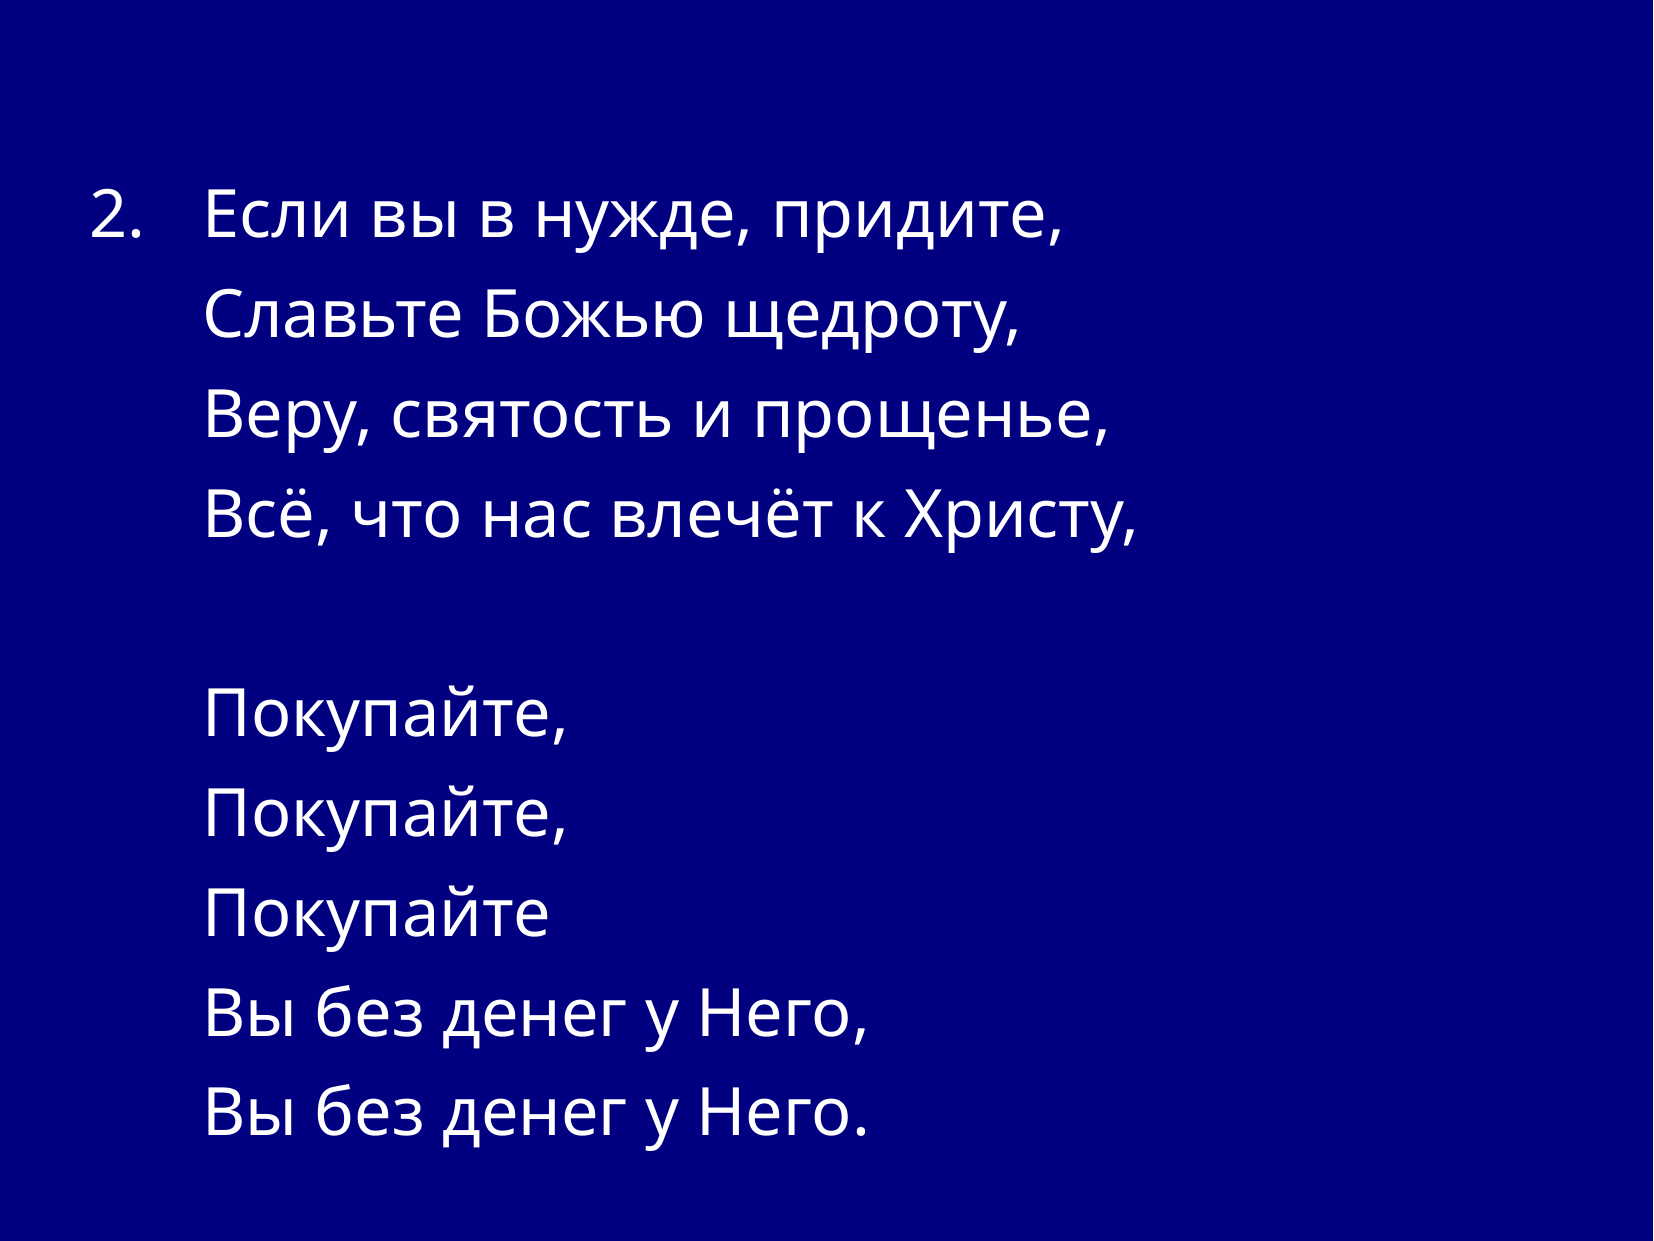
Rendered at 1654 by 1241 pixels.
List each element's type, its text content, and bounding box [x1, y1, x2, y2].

text_box 2. Если вы в нужде, придите, Славьте Божью щедроту, Веру, святость и прощенье, Всё, что нас влечёт к Христу, Покупайте, Покупайте, Покупайте Вы без денег у Него, Вы без денег у Него. [75, 150, 1576, 1163]
